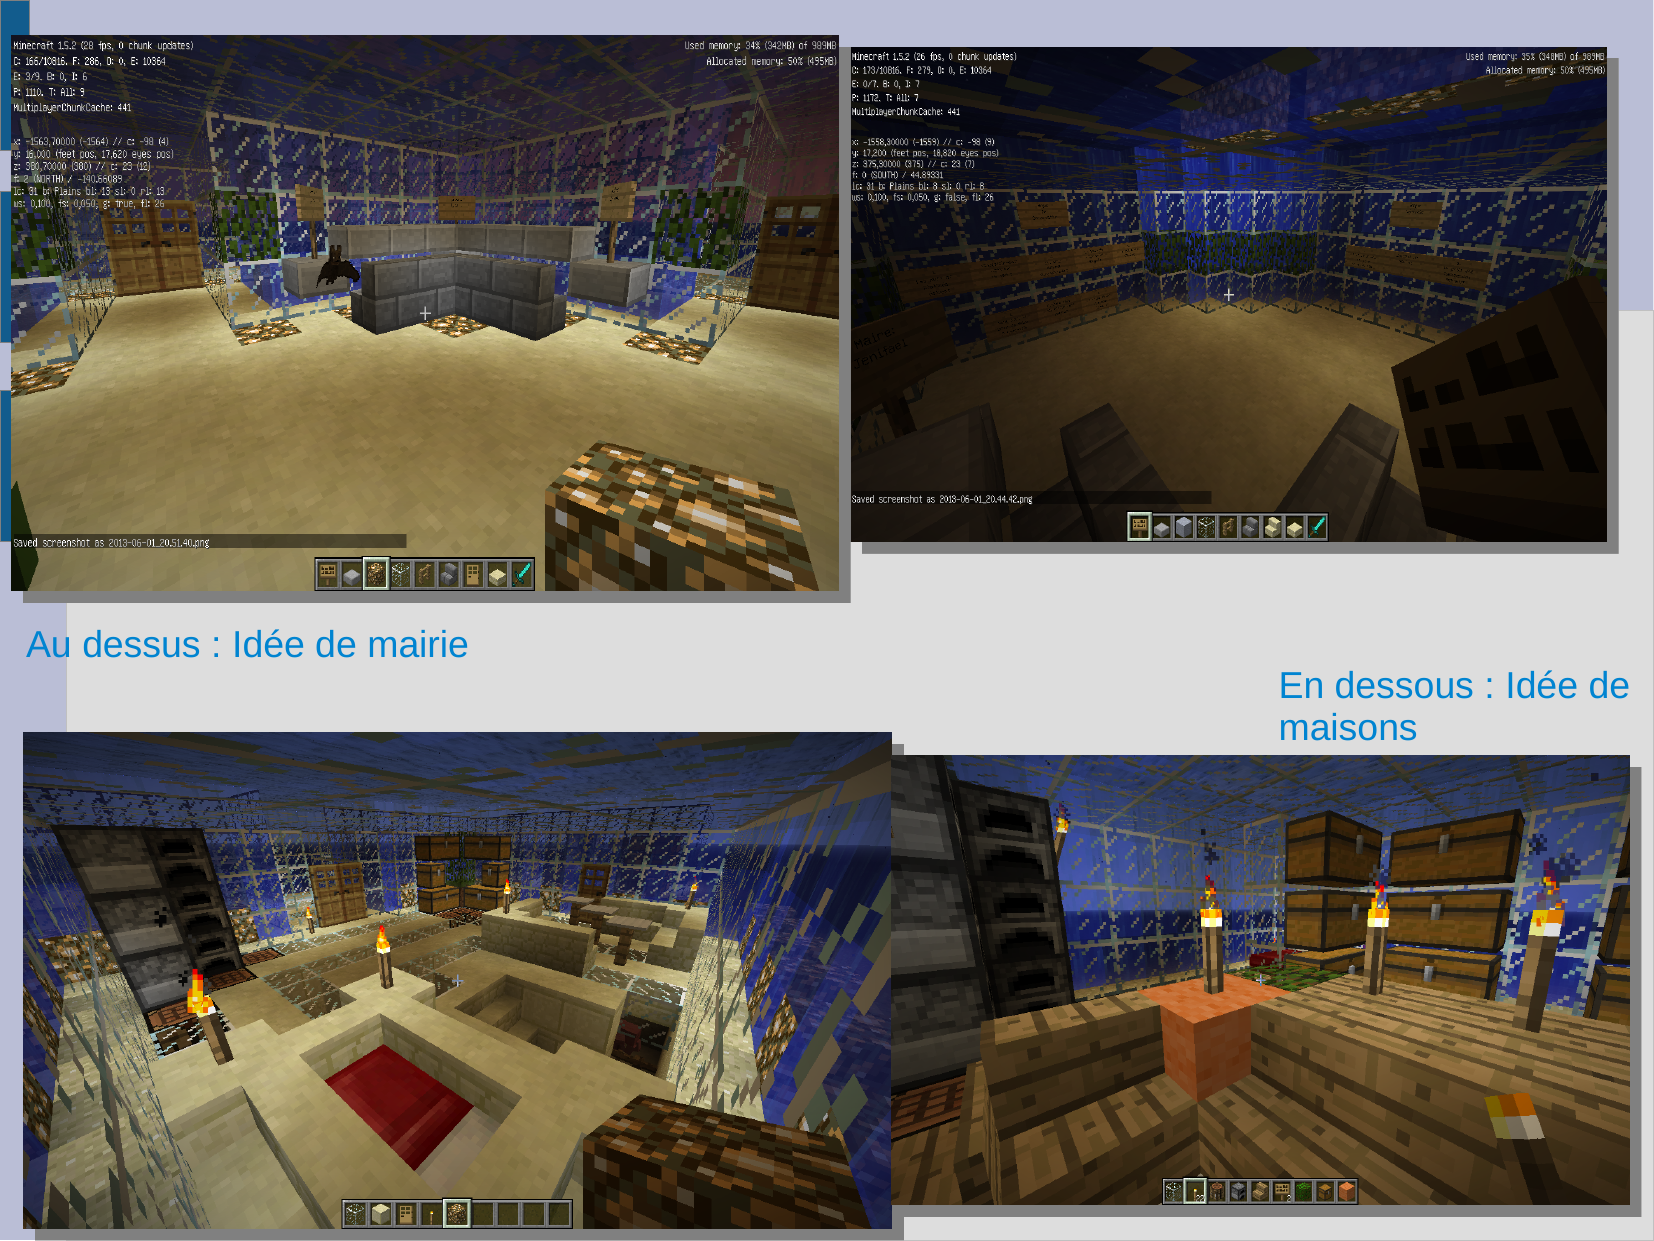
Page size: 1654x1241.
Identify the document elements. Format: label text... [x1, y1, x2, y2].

text_box En dessous : Idée de maisons [1263, 656, 1654, 756]
picture [851, 47, 1607, 543]
picture [23, 732, 1630, 1229]
picture [11, 35, 839, 591]
text_box Au dessus : Idée de mairie [11, 616, 485, 674]
